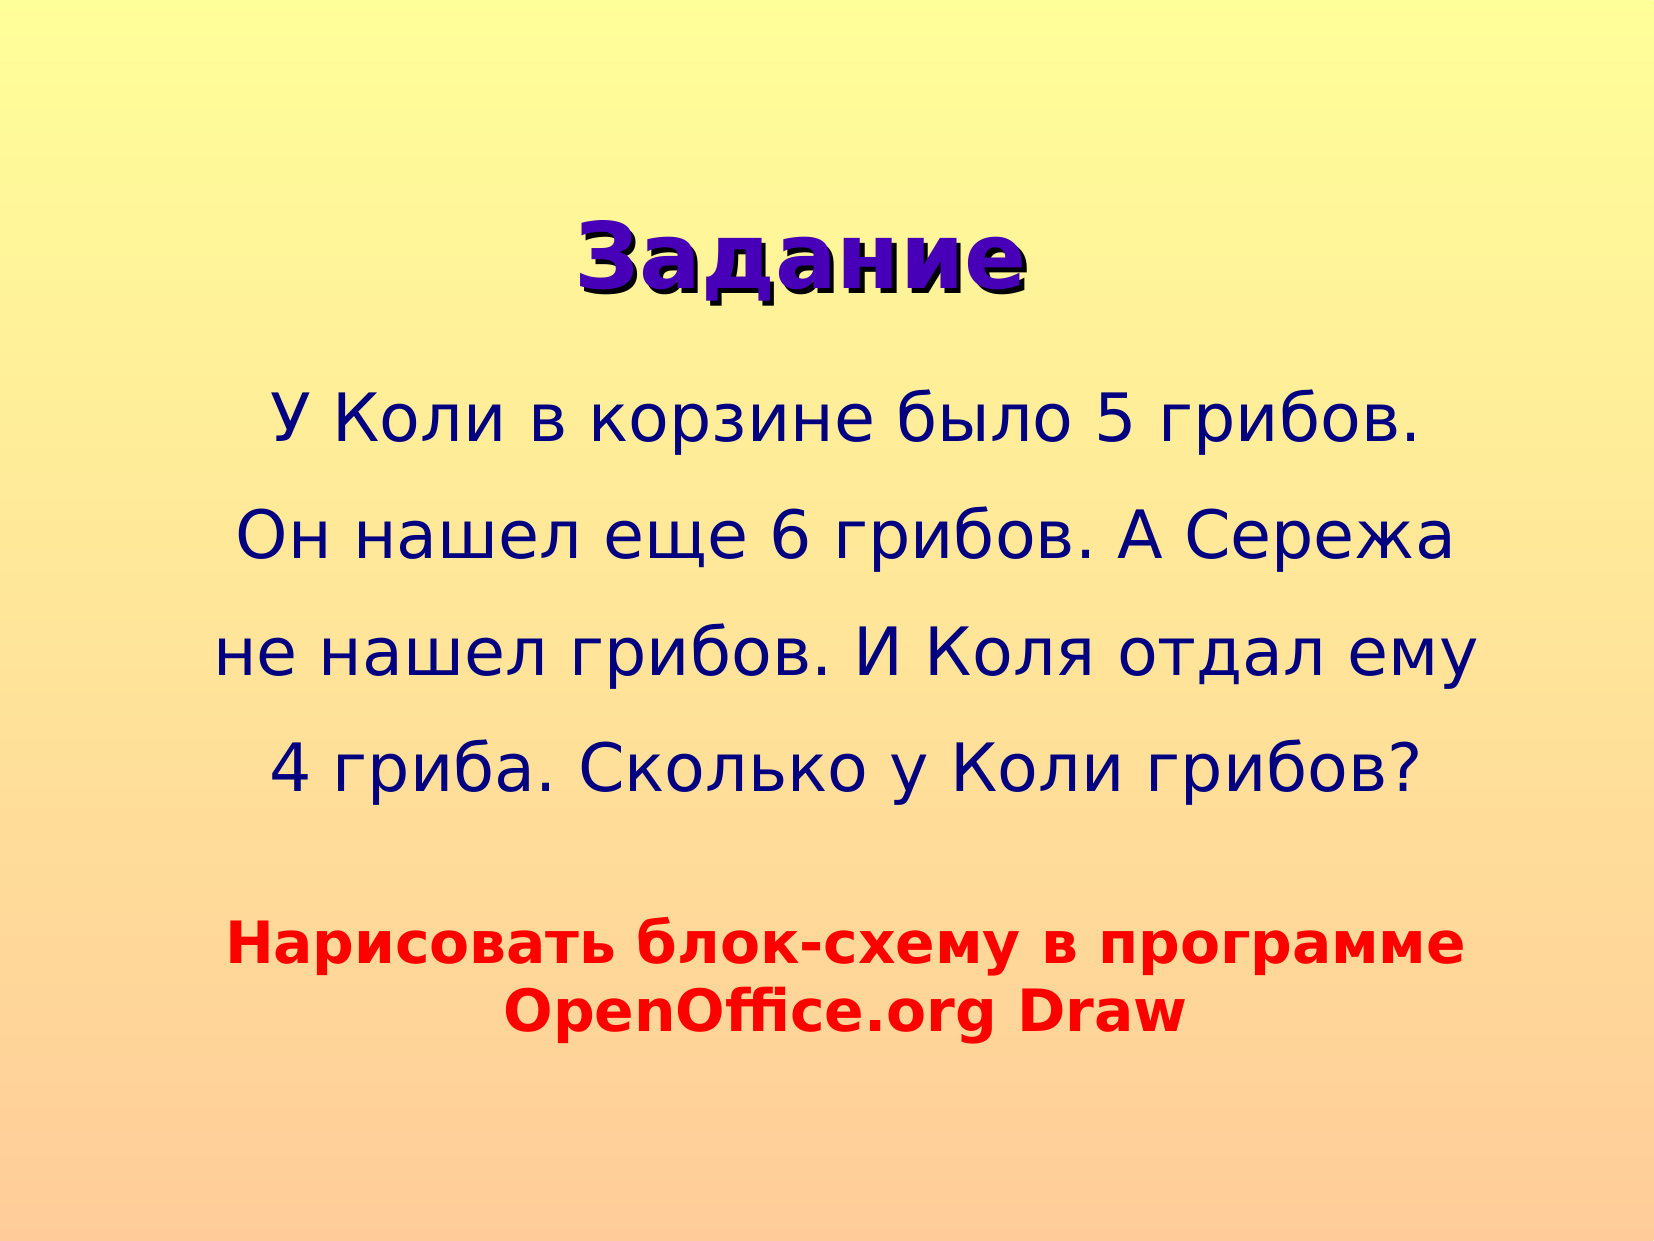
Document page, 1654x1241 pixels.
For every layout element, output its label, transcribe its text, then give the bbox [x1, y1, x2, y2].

subtitle У Коли в корзине было 5 грибов. Он нашел еще 6 грибов. А Сережа не нашел грибов. И Коля отдал ему 4 гриба. Сколько у Коли грибов? [213, 269, 1481, 880]
title Задание [56, 153, 1545, 361]
text_box Нарисовать блок-схему в программе OpenOffice.org Draw [186, 902, 1505, 1053]
